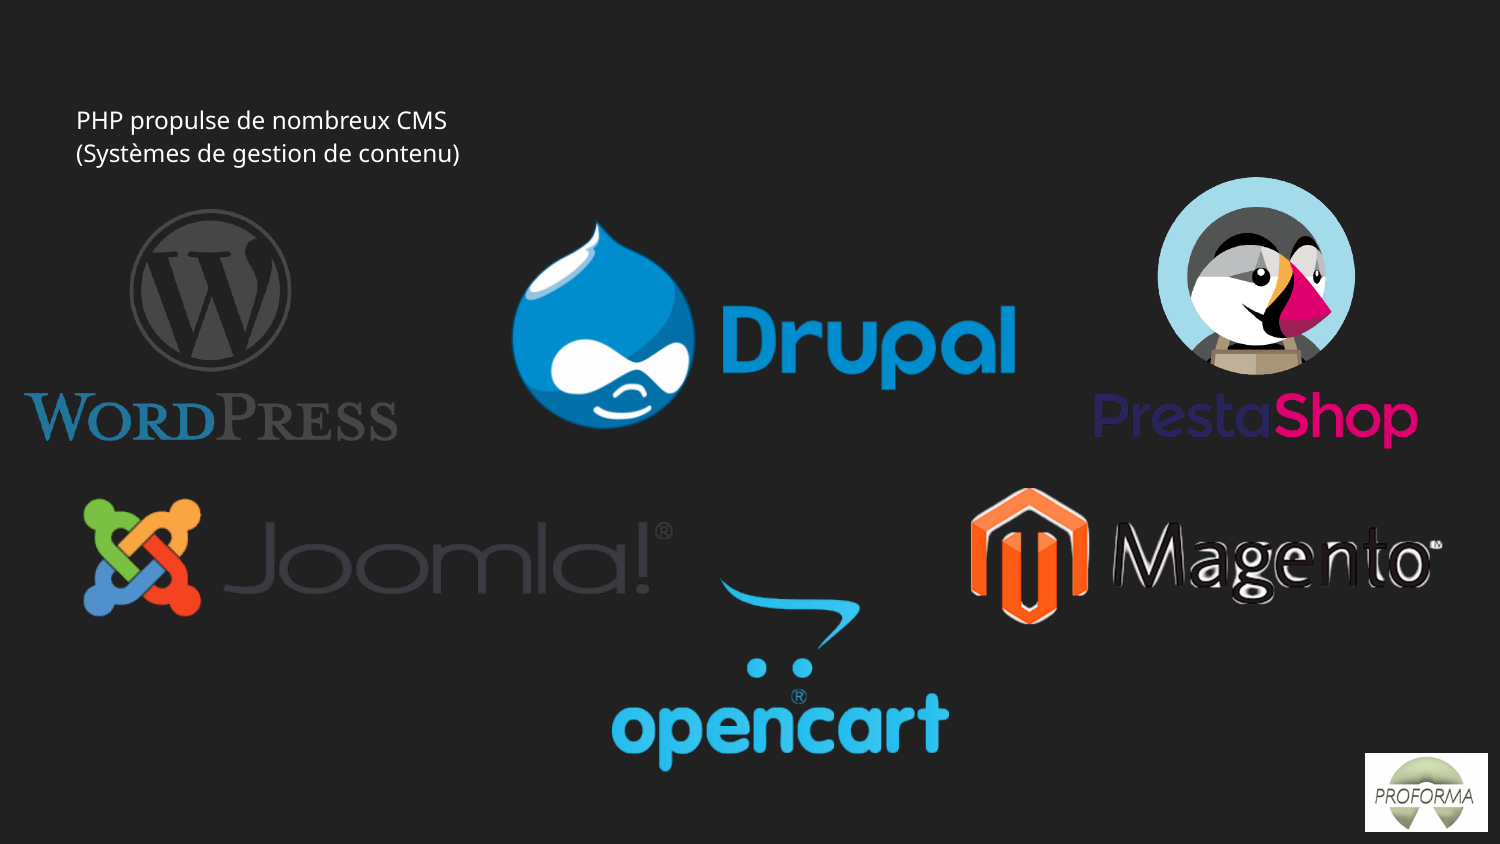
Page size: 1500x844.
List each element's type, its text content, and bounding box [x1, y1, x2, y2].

picture [24, 209, 949, 844]
picture [510, 177, 1449, 694]
title PHP propulse de nombreux CMS (Systèmes de gestion de contenu) [61, 88, 1466, 185]
picture [1365, 753, 1488, 832]
